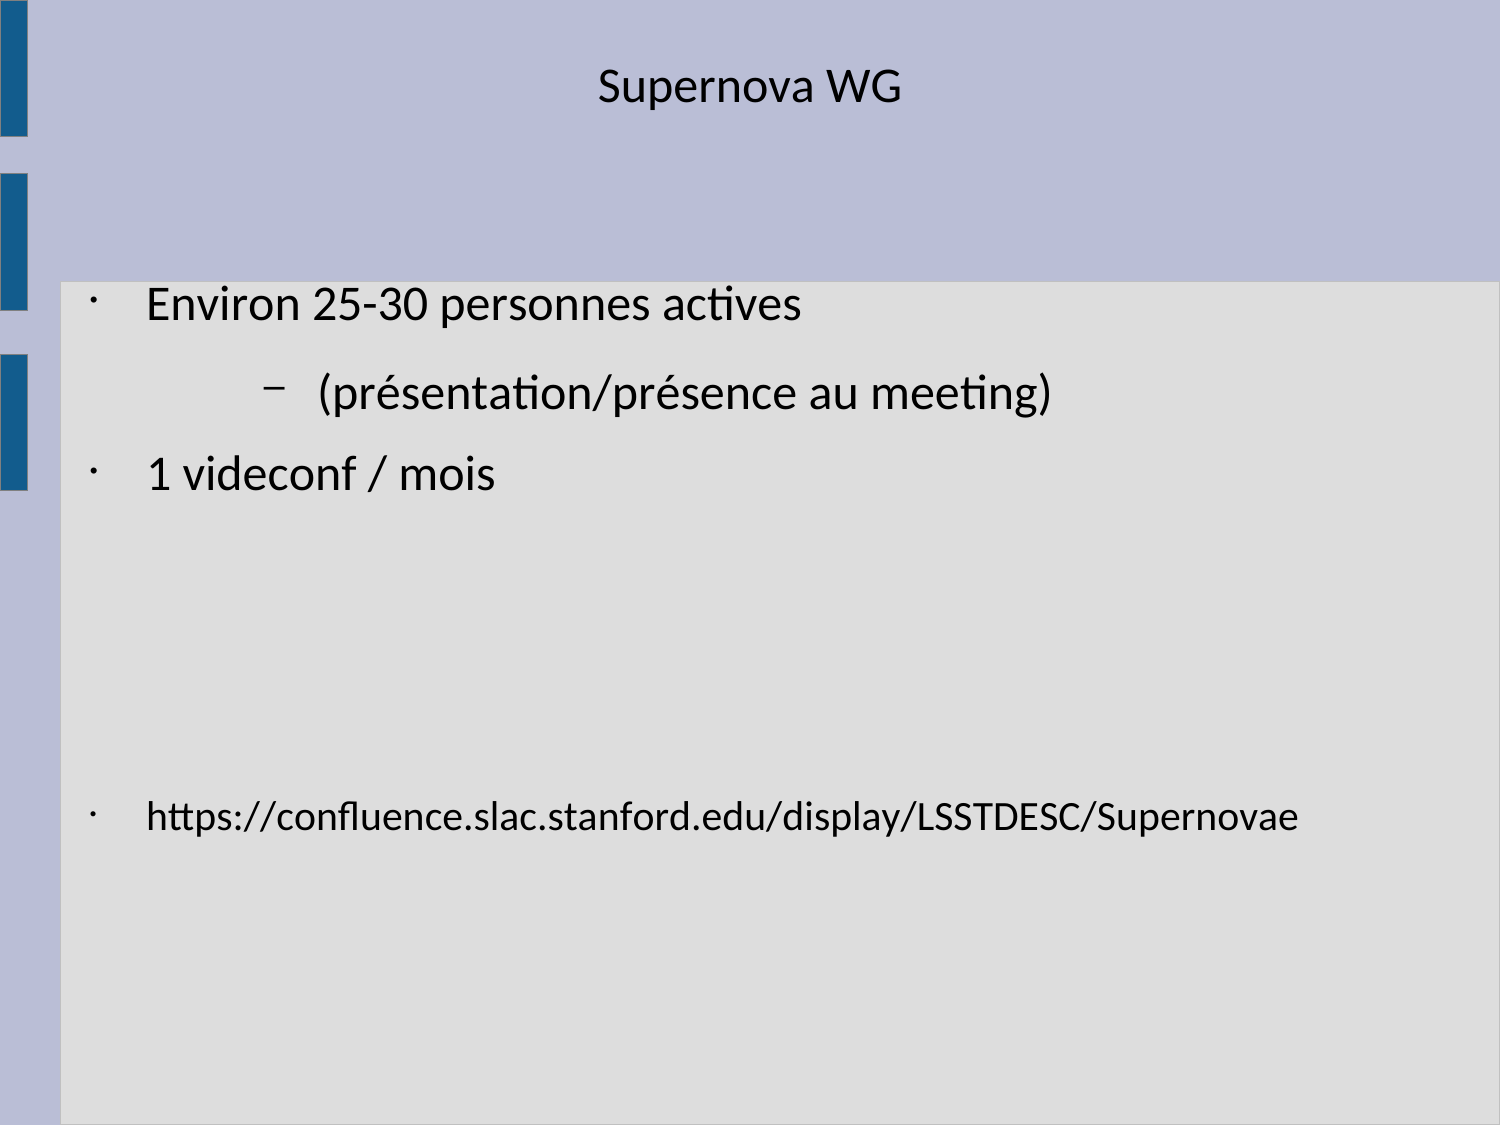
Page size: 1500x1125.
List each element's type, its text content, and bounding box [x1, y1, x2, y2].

list Environ 25-30 personnes actives (présentation/présence au meeting) 1 videconf / mois https://confluence.slac.stanford.edu/display/LSSTDESC/Supernovae [75, 262, 1425, 1005]
title Supernova WG [75, 45, 1425, 233]
